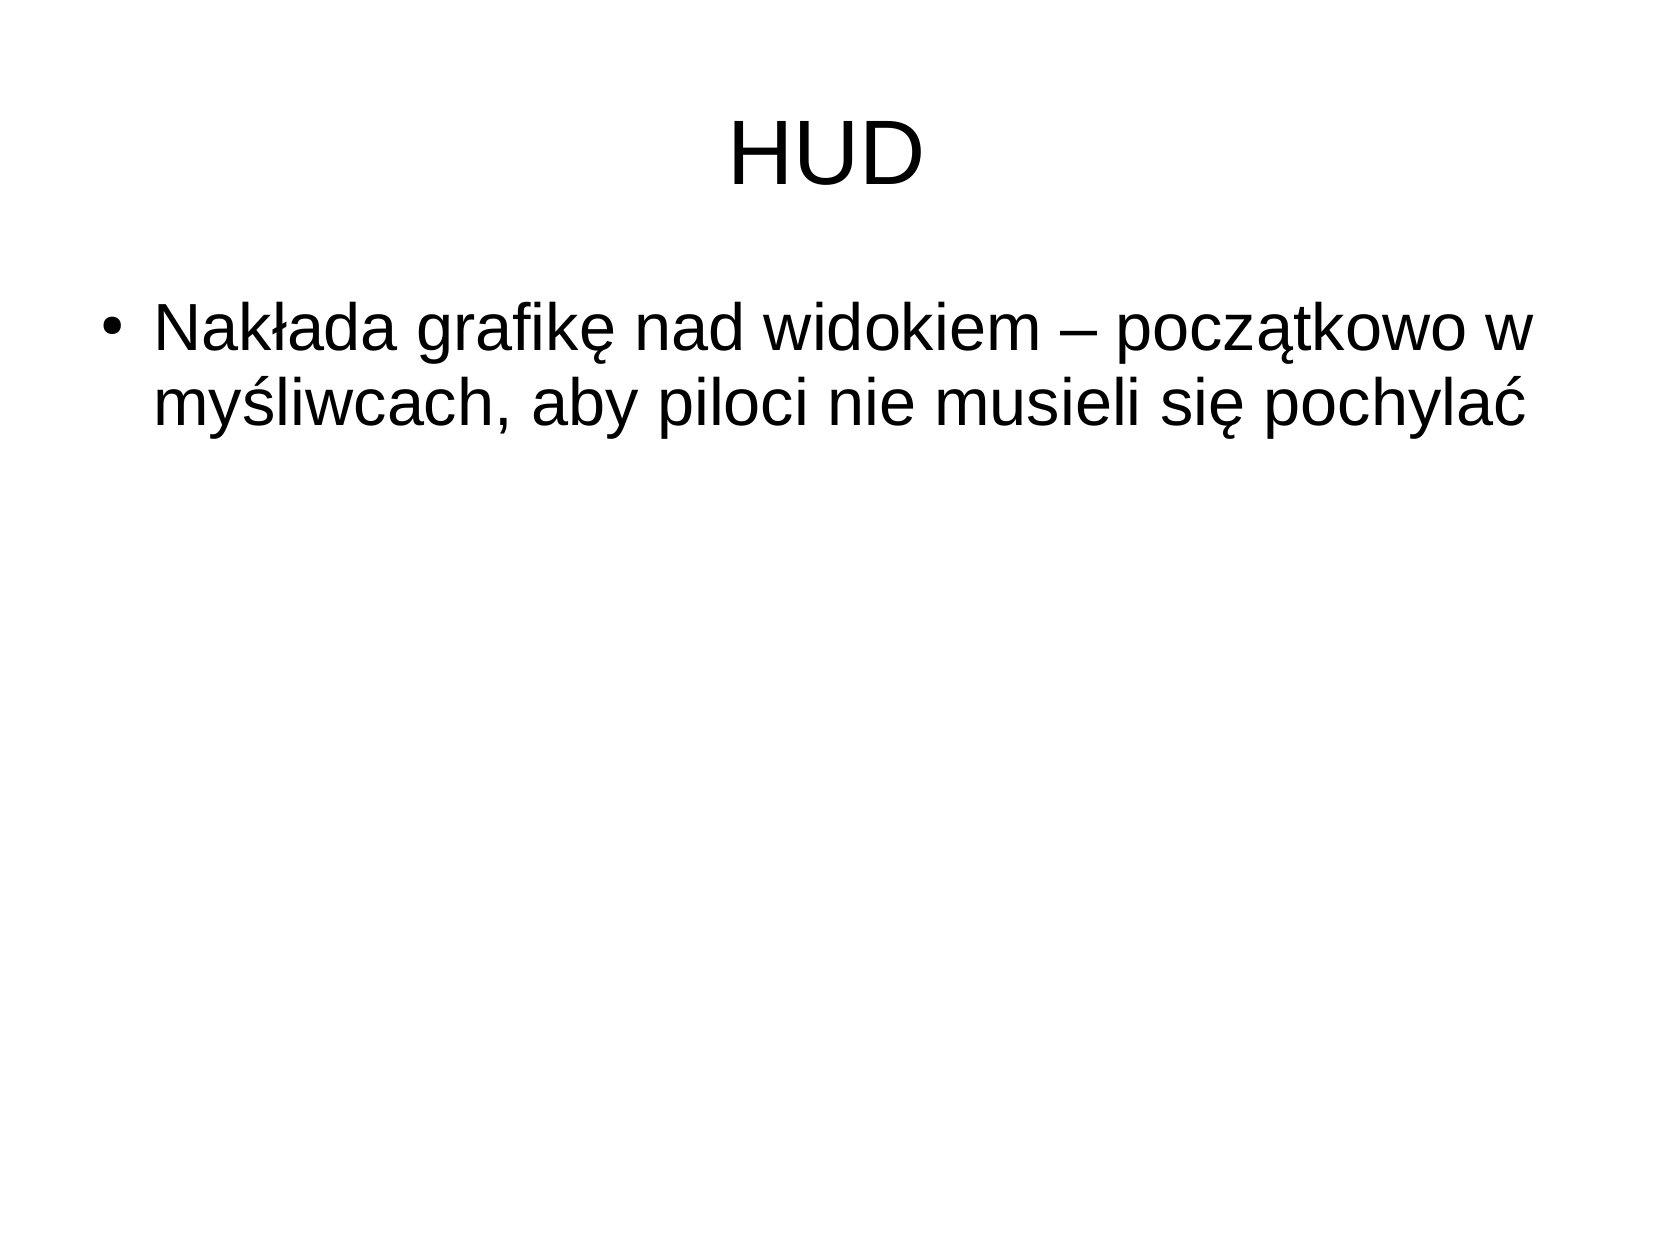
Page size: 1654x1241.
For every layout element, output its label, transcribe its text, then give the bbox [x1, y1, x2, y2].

title HUD [82, 49, 1571, 257]
list Nakłada grafikę nad widokiem – początkowo w myśliwcach, aby piloci nie musieli się pochylać [82, 290, 1571, 1010]
